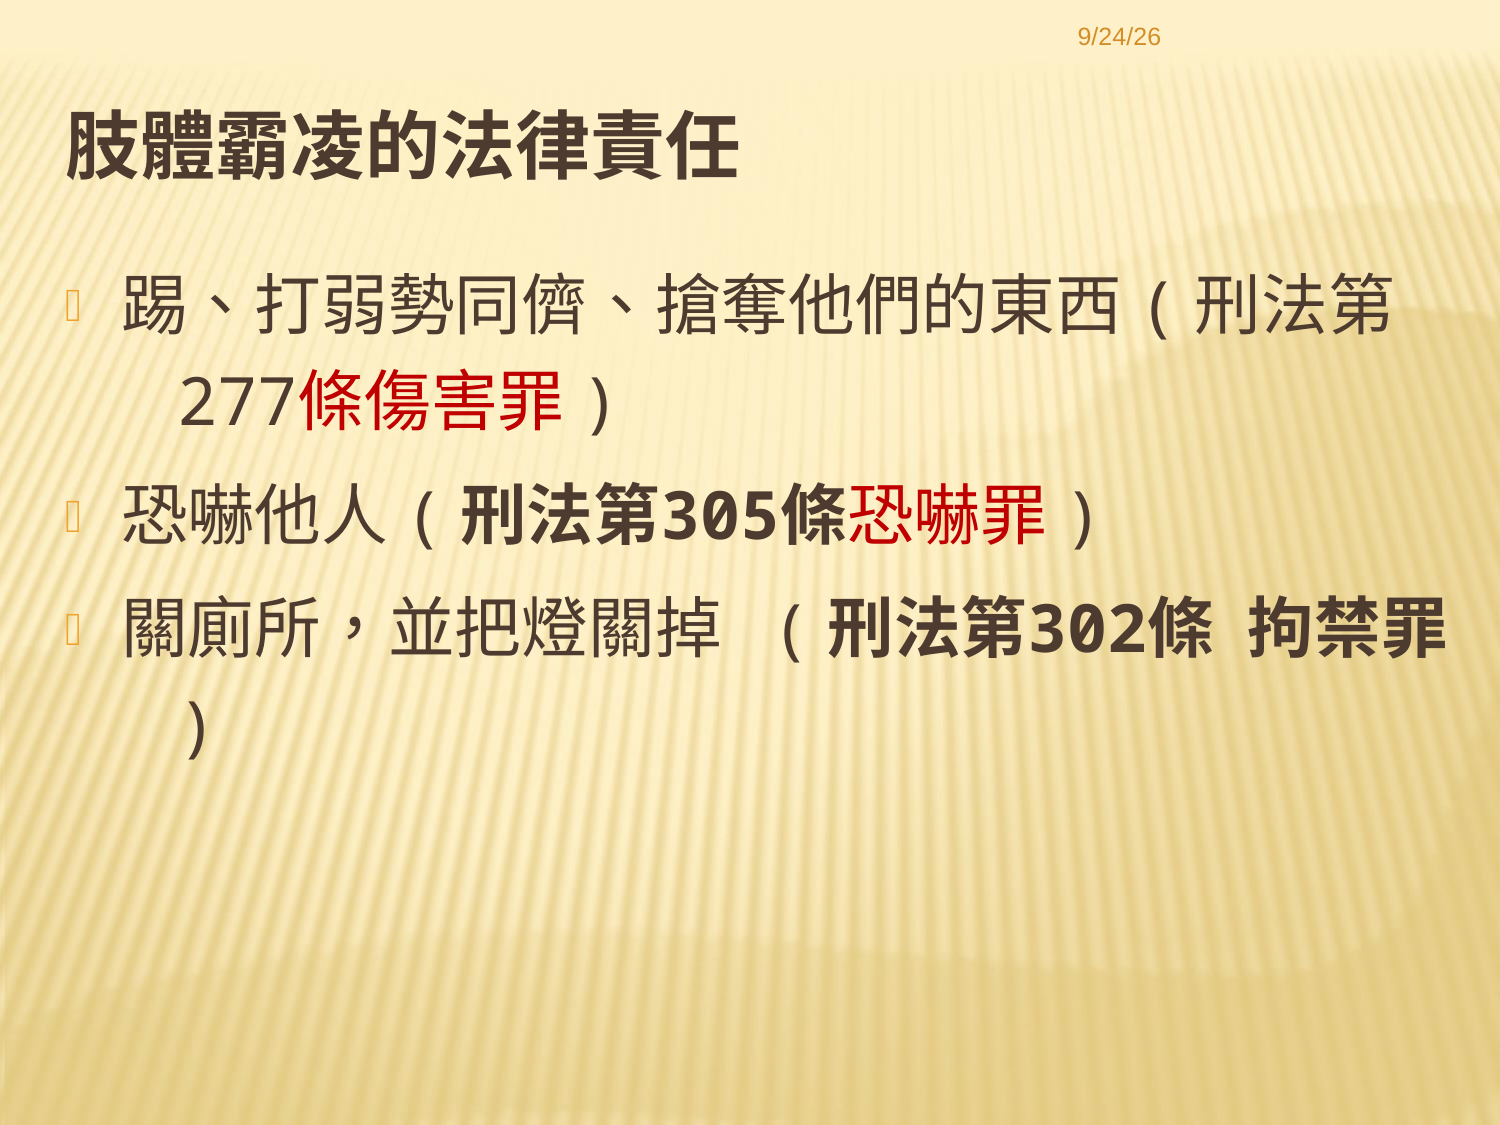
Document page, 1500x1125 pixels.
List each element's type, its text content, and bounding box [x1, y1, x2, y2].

list 踢、打弱勢同儕、搶奪他們的東西(刑法第277條 傷害罪) 恐嚇他人(刑法第305條 恐嚇罪) 關廁所，並把燈關掉 (刑法第302條 拘禁罪 ) [50, 254, 1476, 998]
text_box [1062, 12, 1476, 60]
title 肢體霸凌的法律責任 [50, 75, 1476, 213]
